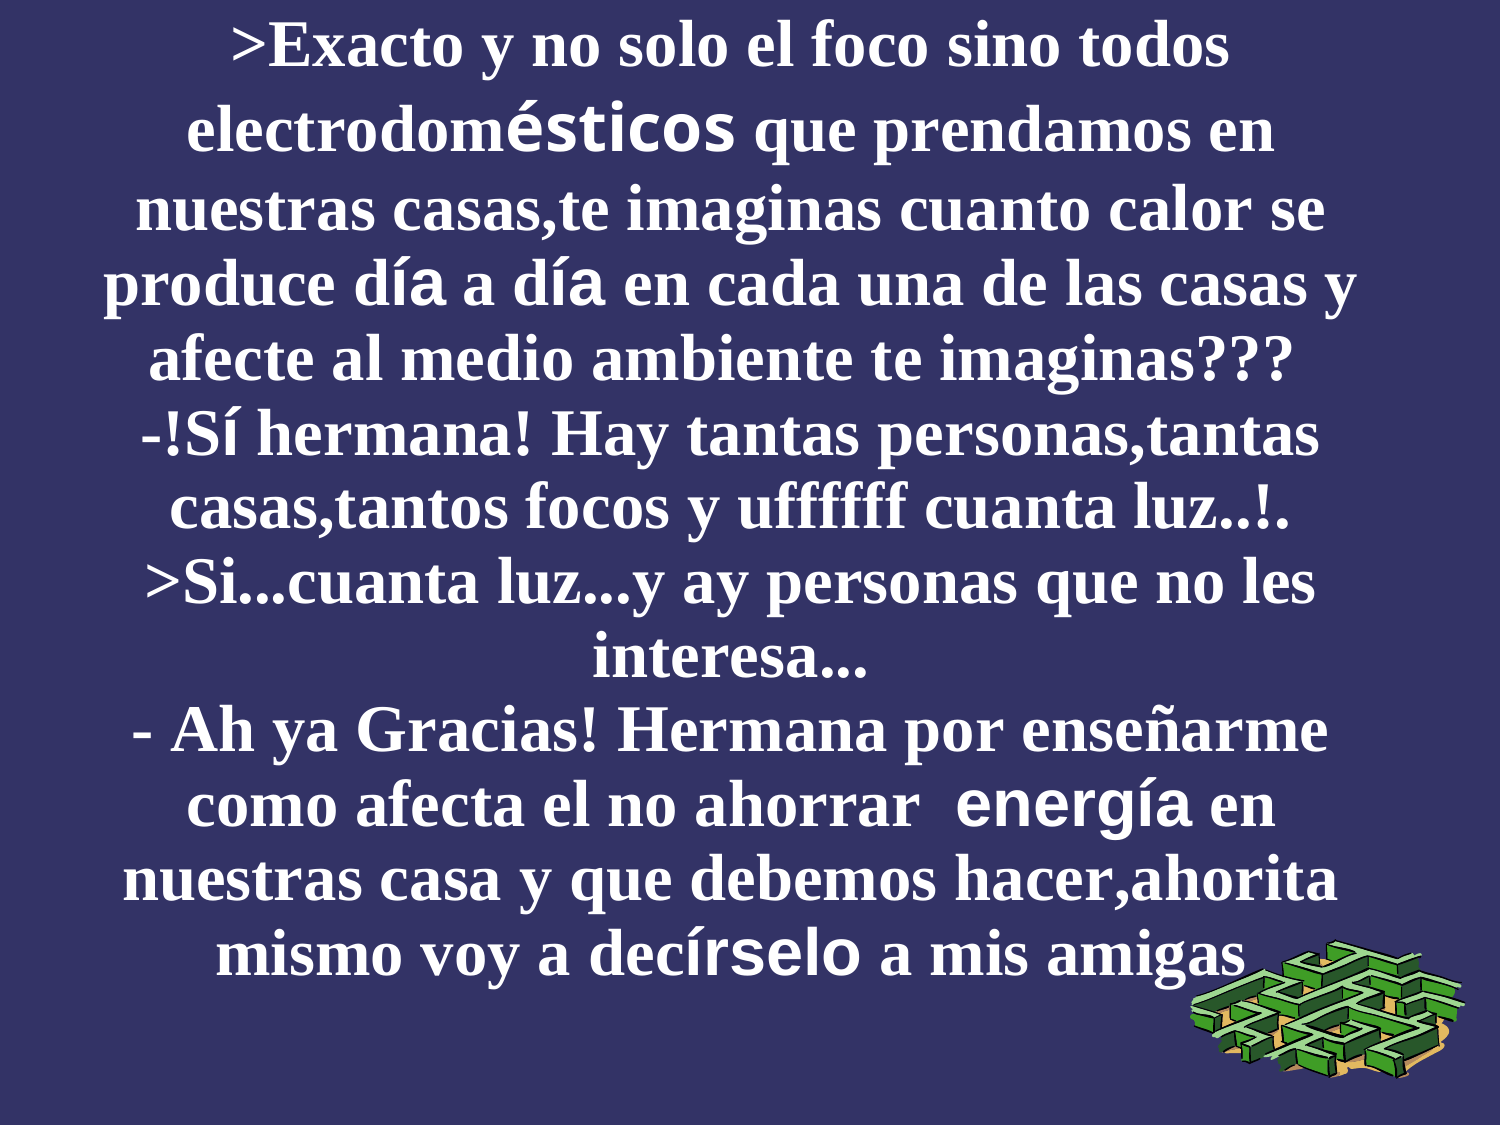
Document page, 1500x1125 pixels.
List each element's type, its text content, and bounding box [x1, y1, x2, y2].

subtitle >Exacto y no solo el foco sino todos electrodomésticos que prendamos en nuestras casas,te imaginas cuanto calor se produce día a día en cada una de las casas y afecte al medio ambiente te imaginas??? -!Sí hermana! Hay tantas personas,tantas casas,tantos focos y uffffff cuanta luz..!. >Si...cuanta luz...y ay personas que no les interesa... - Ah ya Gracias! Hermana por enseñarme como afecta el no ahorrar energía en nuestras casa y que debemos hacer,ahorita mismo voy a decírselo a mis amigas [75, 0, 1388, 1088]
